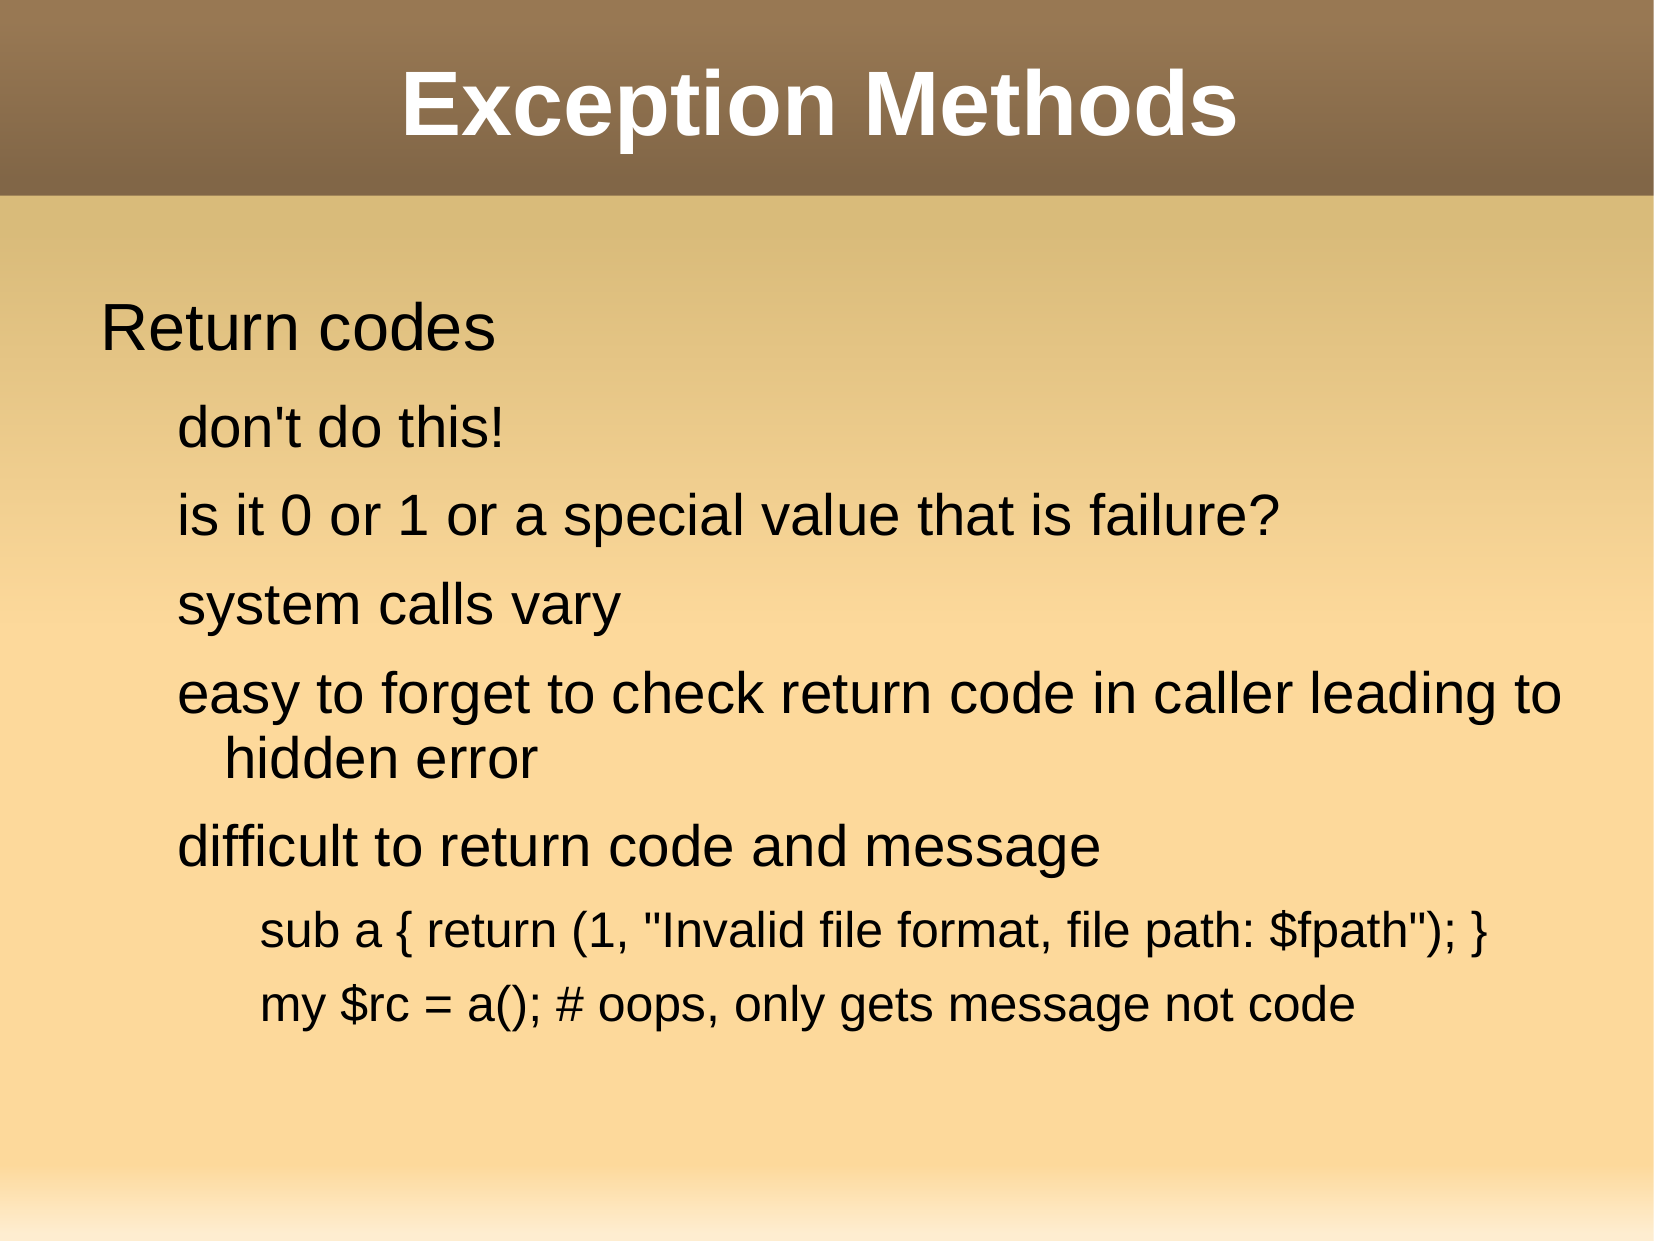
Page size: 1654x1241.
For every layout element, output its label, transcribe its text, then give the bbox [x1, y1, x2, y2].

title Exception Methods [76, 7, 1565, 200]
list Return codes don't do this! is it 0 or 1 or a special value that is failure? system calls vary easy to forget to check return code in caller leading to hidden error difficult to return code and message sub a { return (1, "Invalid file format, file path: $fpath"); } my $rc = a(); # oops, only gets message not code [82, 290, 1571, 1094]
picture [0, 0, 1654, 1241]
